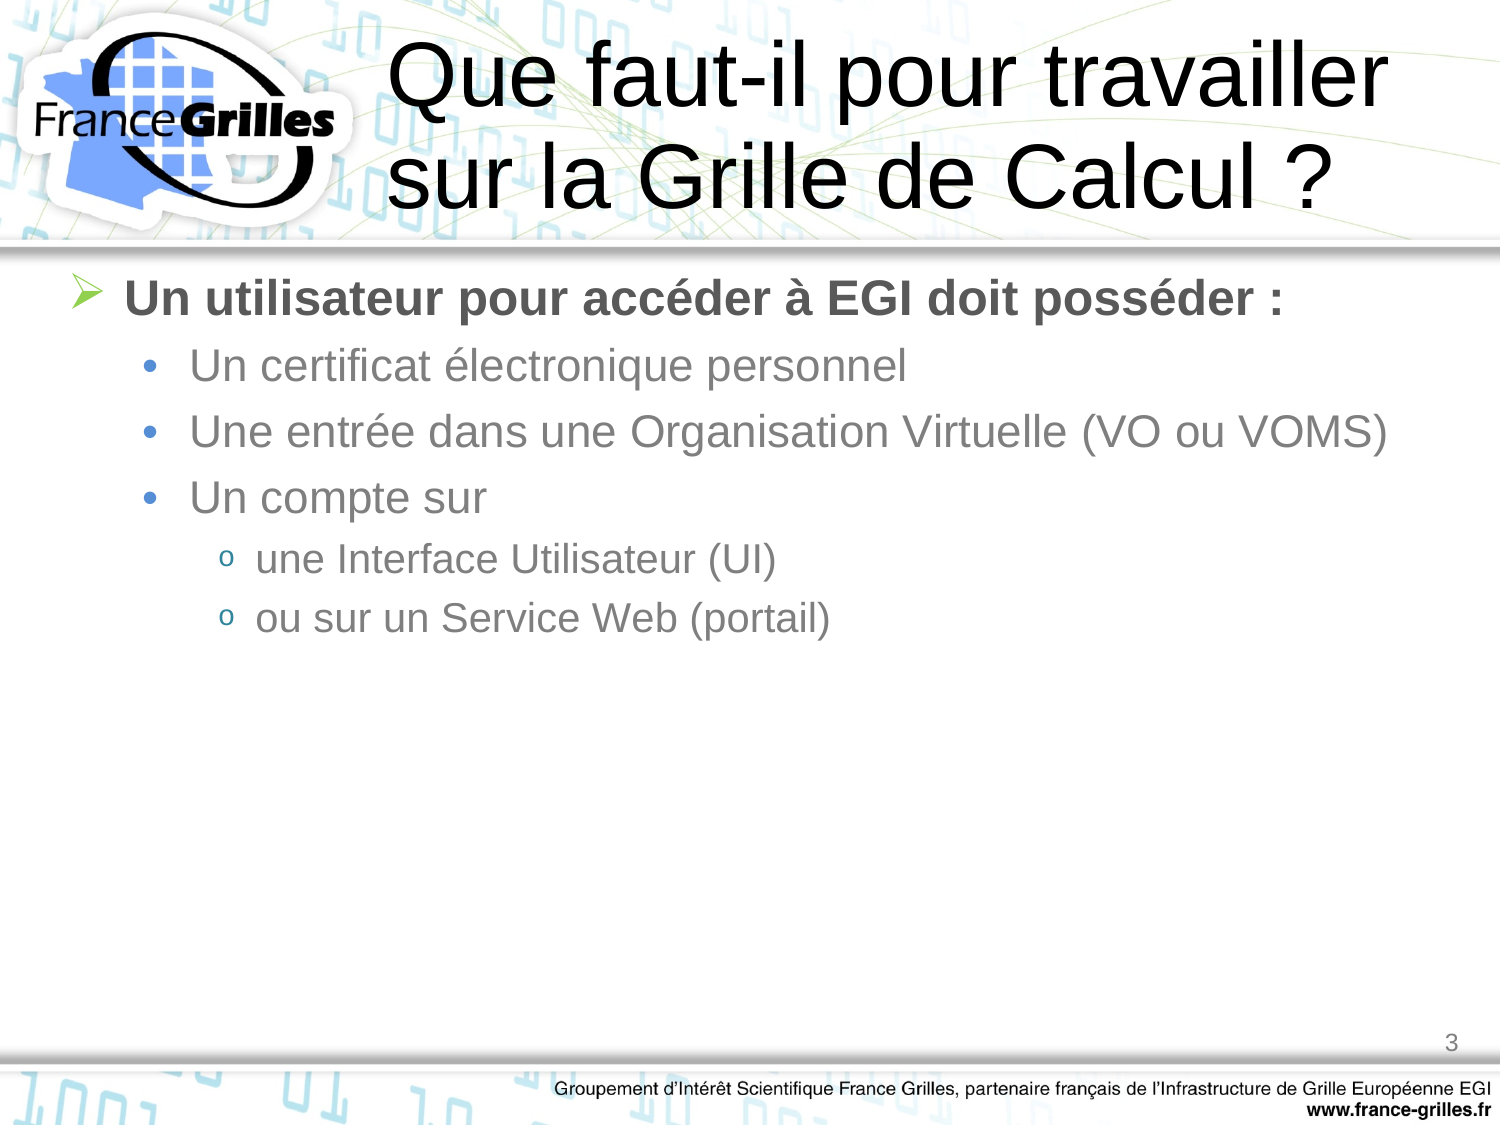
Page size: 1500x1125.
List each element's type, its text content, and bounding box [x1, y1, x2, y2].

list Un utilisateur pour accéder à EGI doit posséder : Un certificat électronique personnel Une entrée dans une Organisation Virtuelle (VO ou VOMS) Un compte sur une Interface Utilisateur (UI) ou sur un Service Web (portail) [53, 262, 1459, 1024]
title Que faut-il pour travailler sur la Grille de Calcul ? [372, 4, 1459, 248]
picture [0, 0, 1500, 1125]
